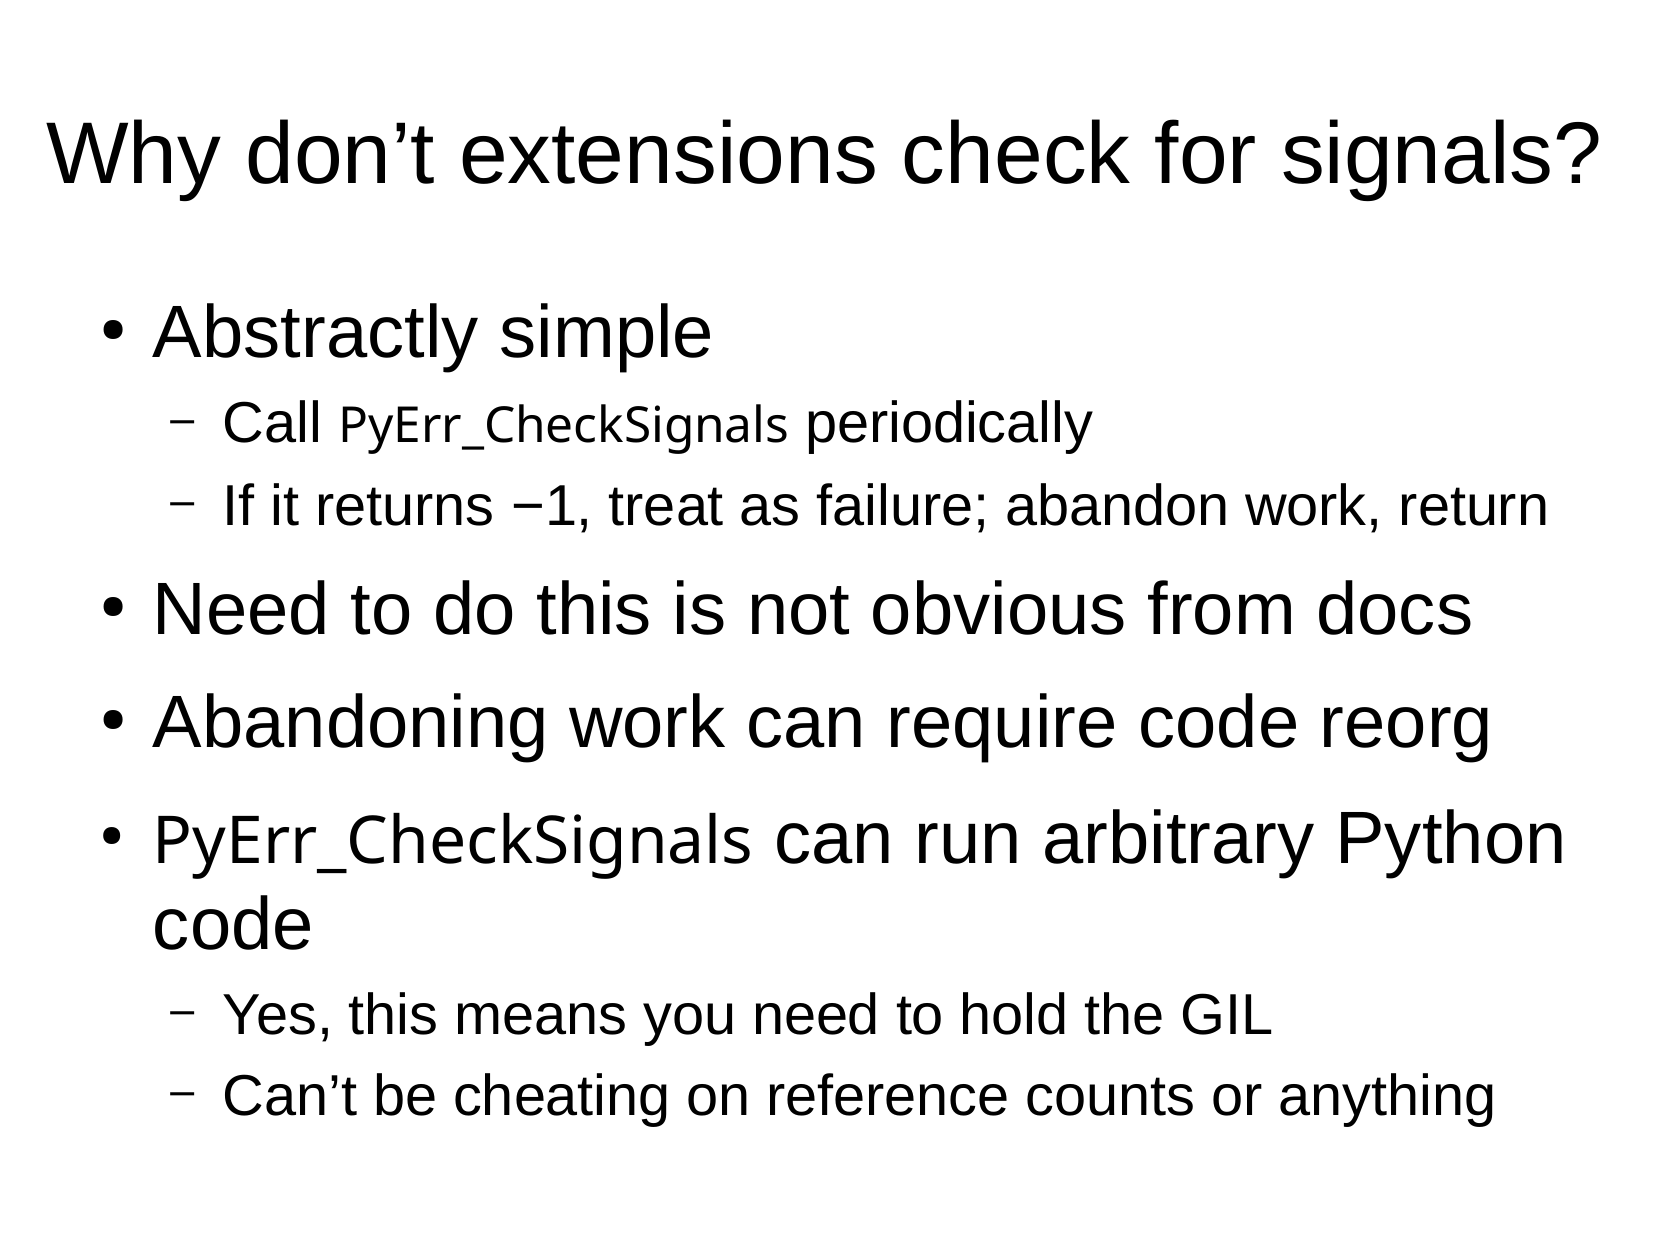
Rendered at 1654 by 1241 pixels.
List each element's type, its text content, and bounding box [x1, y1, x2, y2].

title Why don’t extensions check for signals? [0, 49, 1651, 257]
list Abstractly simple Call PyErr_CheckSignals periodically If it returns −1, treat as failure; abandon work, return Need to do this is not obvious from docs Abandoning work can require code reorg PyErr_CheckSignals can run arbitrary Python code Yes, this means you need to hold the GIL Can’t be cheating on reference counts or anything [82, 290, 1571, 1201]
